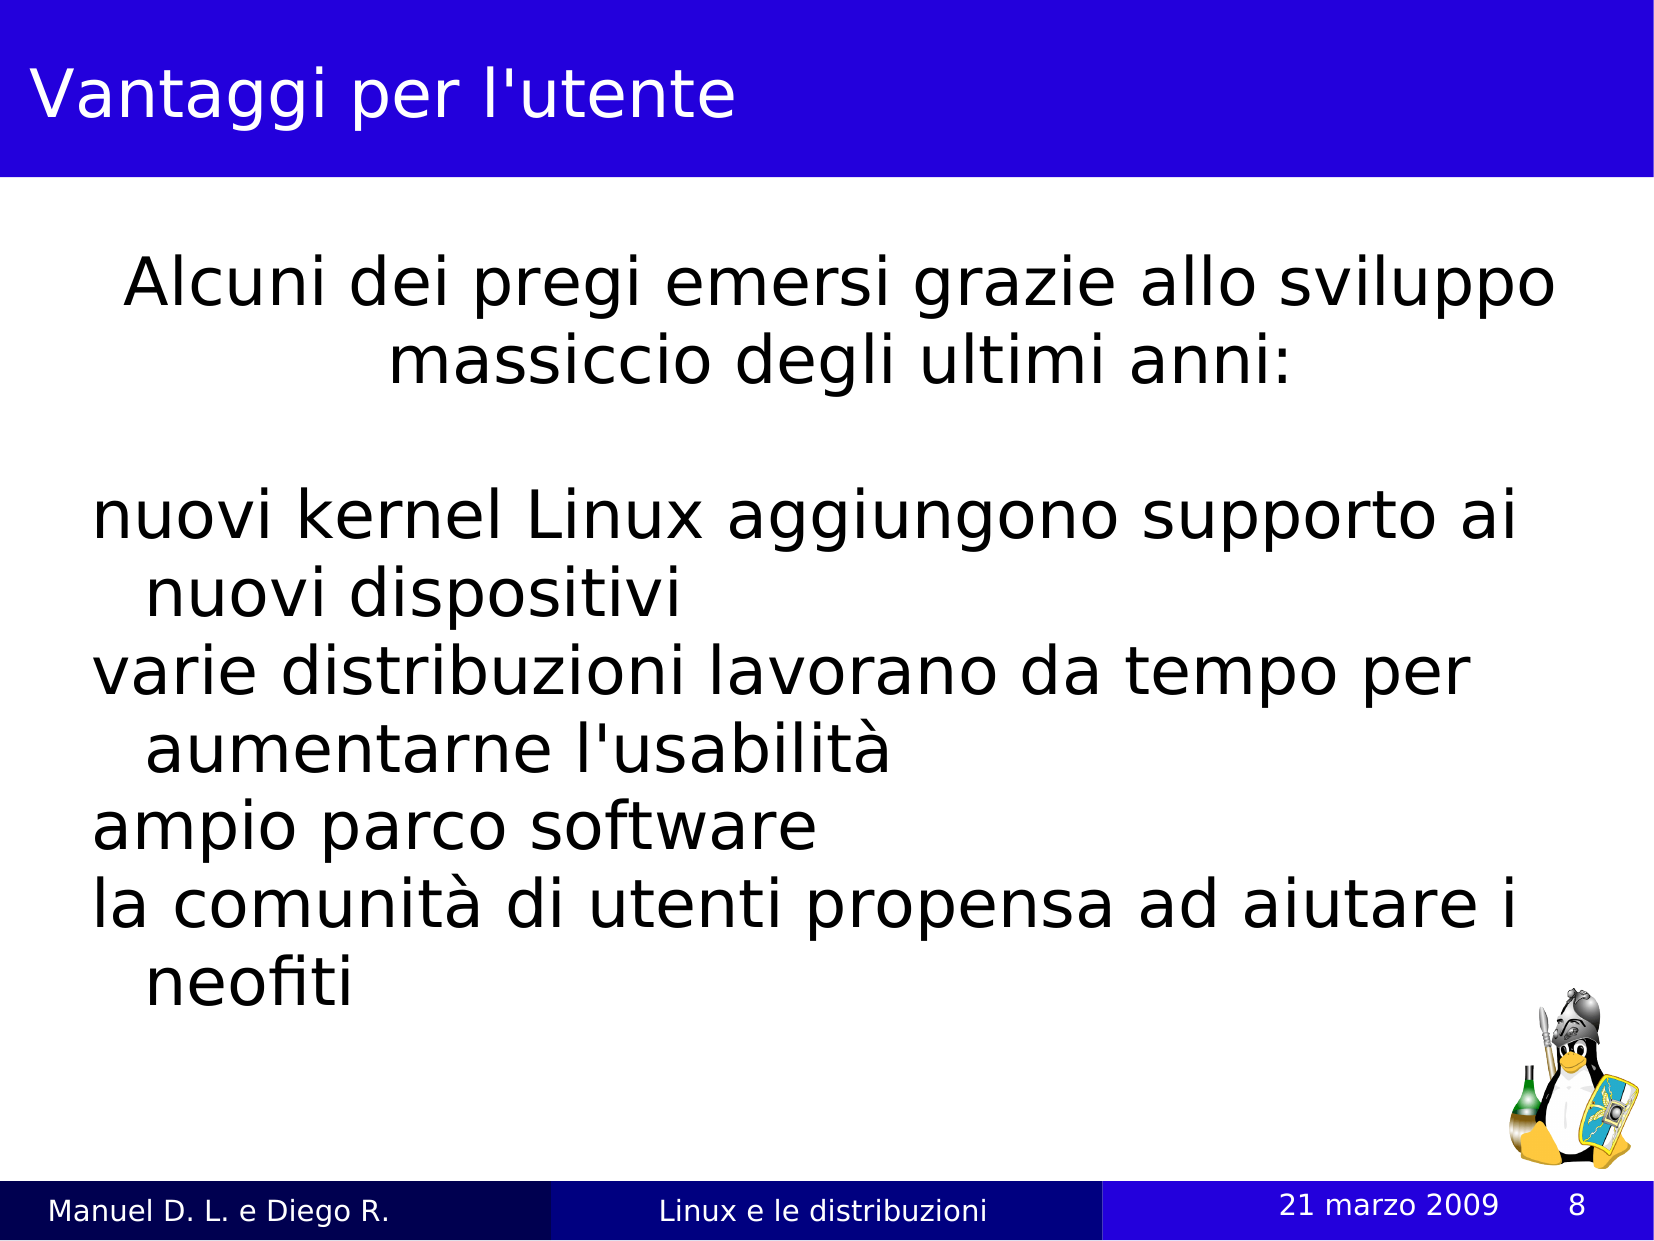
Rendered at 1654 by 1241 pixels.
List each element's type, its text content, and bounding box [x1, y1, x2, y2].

title Vantaggi per l'utente [29, 0, 1518, 193]
picture [1509, 988, 1639, 1169]
text_box Alcuni dei pregi emersi grazie allo sviluppo massiccio degli ultimi anni: nuovi kernel Linux aggiungono supporto ai nuovi dispositivi varie distribuzioni lavorano da tempo per aumentarne l'usabilità ampio parco software la comunità di utenti propensa ad aiutare i neofiti [59, 236, 1625, 1029]
